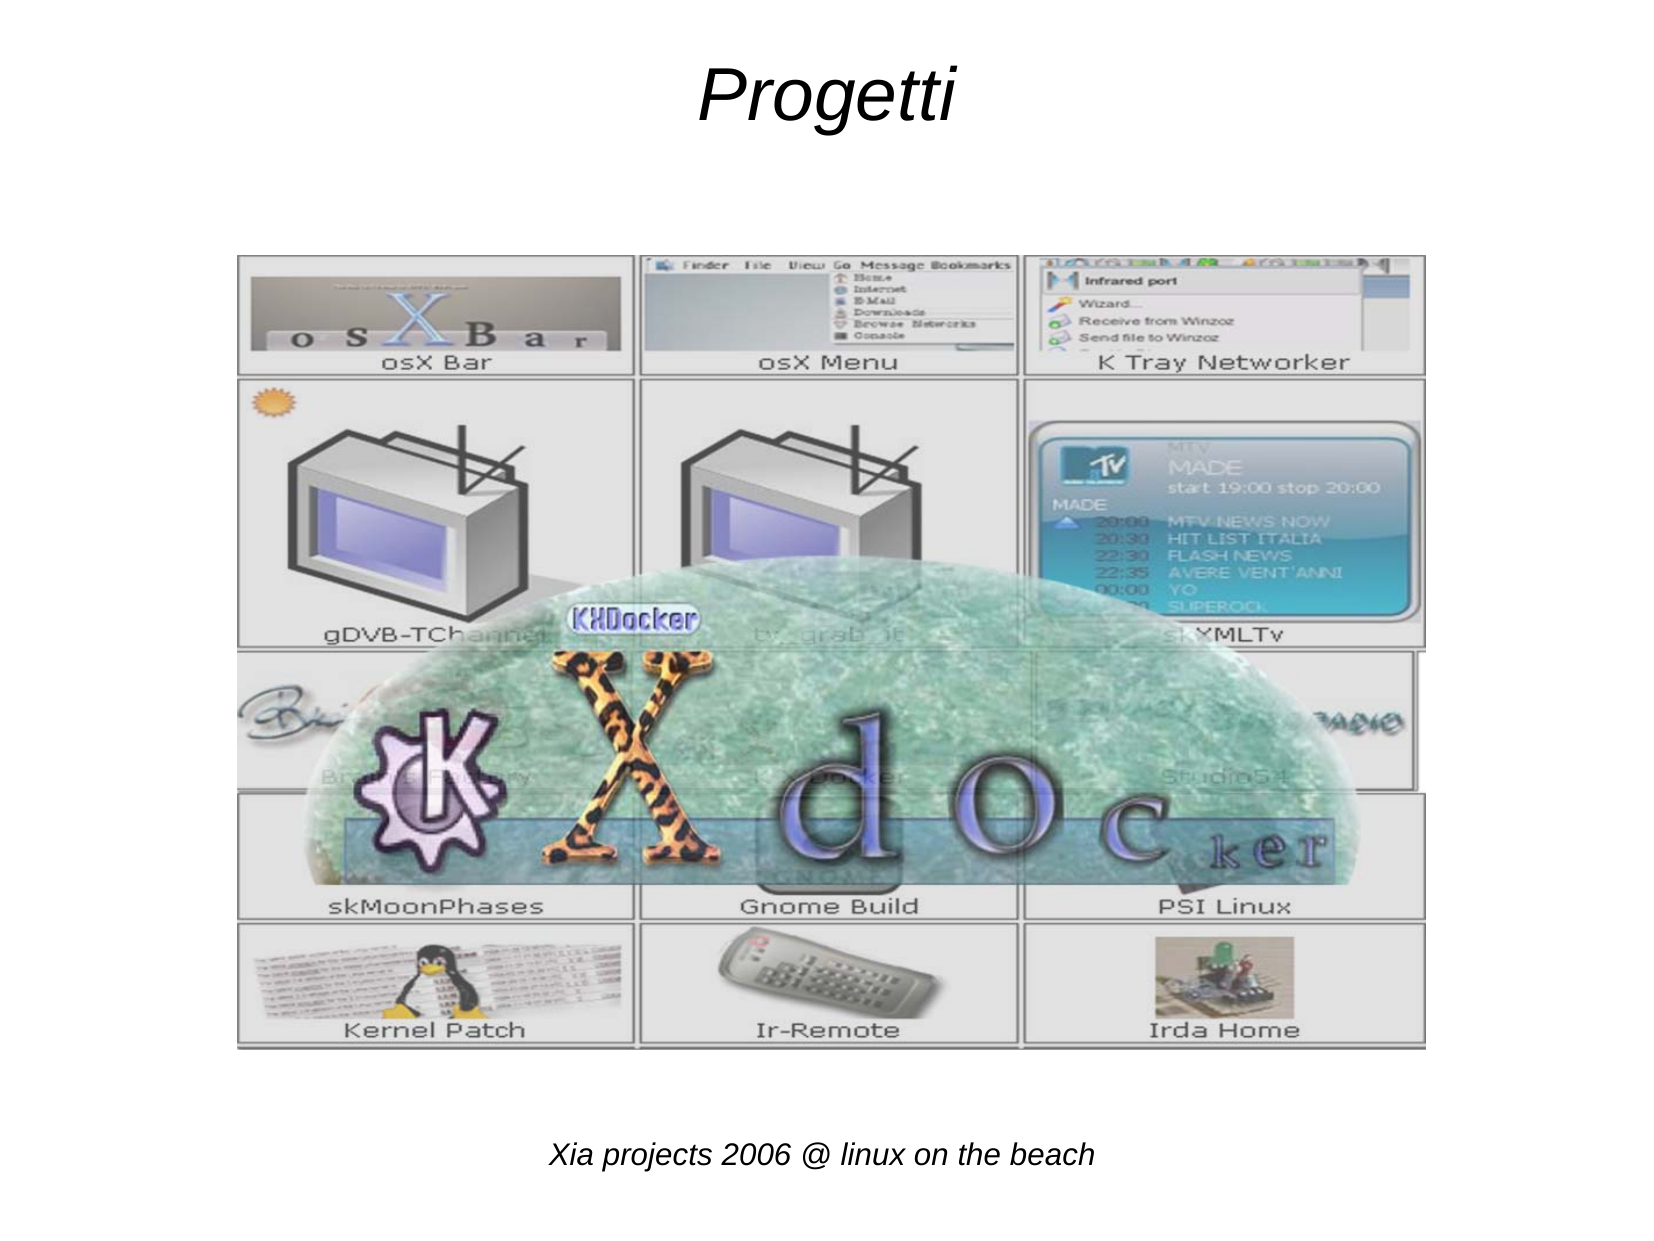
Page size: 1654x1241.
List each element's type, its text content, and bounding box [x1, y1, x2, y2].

title Progetti [82, 0, 1571, 198]
subtitle Xia projects 2006 @ linux on the beach [75, 1125, 1571, 1184]
picture [237, 255, 1426, 1051]
